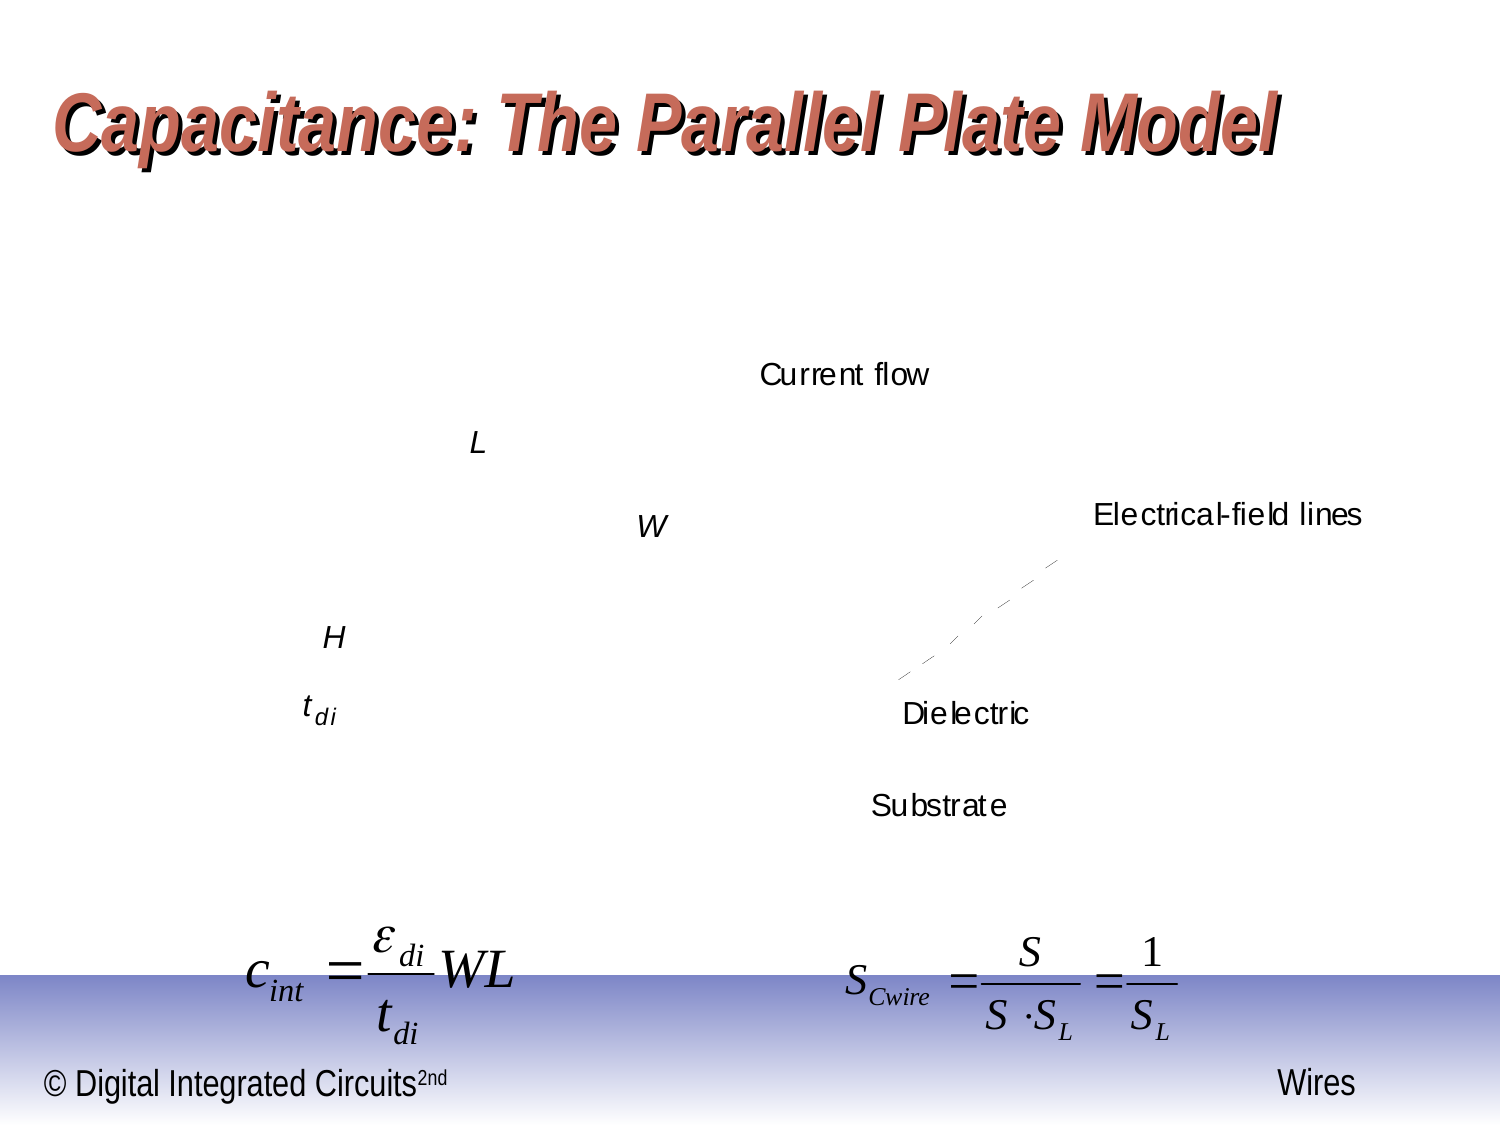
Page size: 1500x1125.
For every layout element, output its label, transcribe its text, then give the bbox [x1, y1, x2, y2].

chart [837, 924, 1188, 1050]
title Capacitance: The Parallel Plate Model [37, 37, 1463, 175]
picture [275, 324, 1375, 852]
chart [237, 900, 526, 1058]
